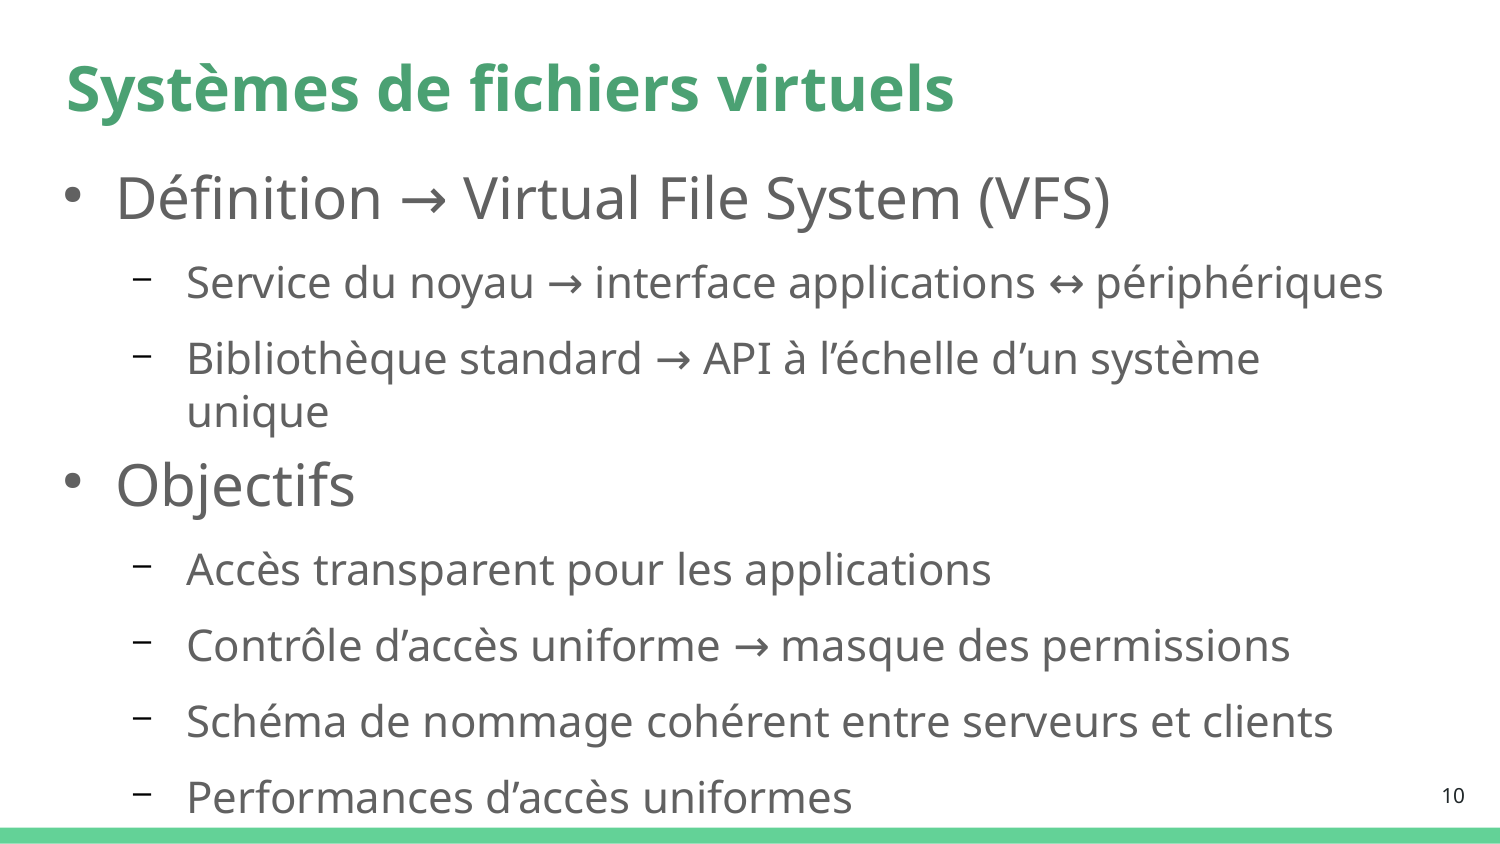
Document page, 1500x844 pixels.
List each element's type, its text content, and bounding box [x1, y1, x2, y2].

title Systèmes de fichiers virtuels [51, 23, 1449, 117]
list Définition → Virtual File System (VFS) Service du noyau → interface applications ↔ périphériques Bibliothèque standard → API à l’échelle d’un système unique Objectifs Accès transparent pour les applications Contrôle d’accès uniforme → masque des permissions Schéma de nommage cohérent entre serveurs et clients Performances d’accès uniformes [29, 135, 1430, 785]
slide_number <numéro> [1389, 764, 1480, 830]
